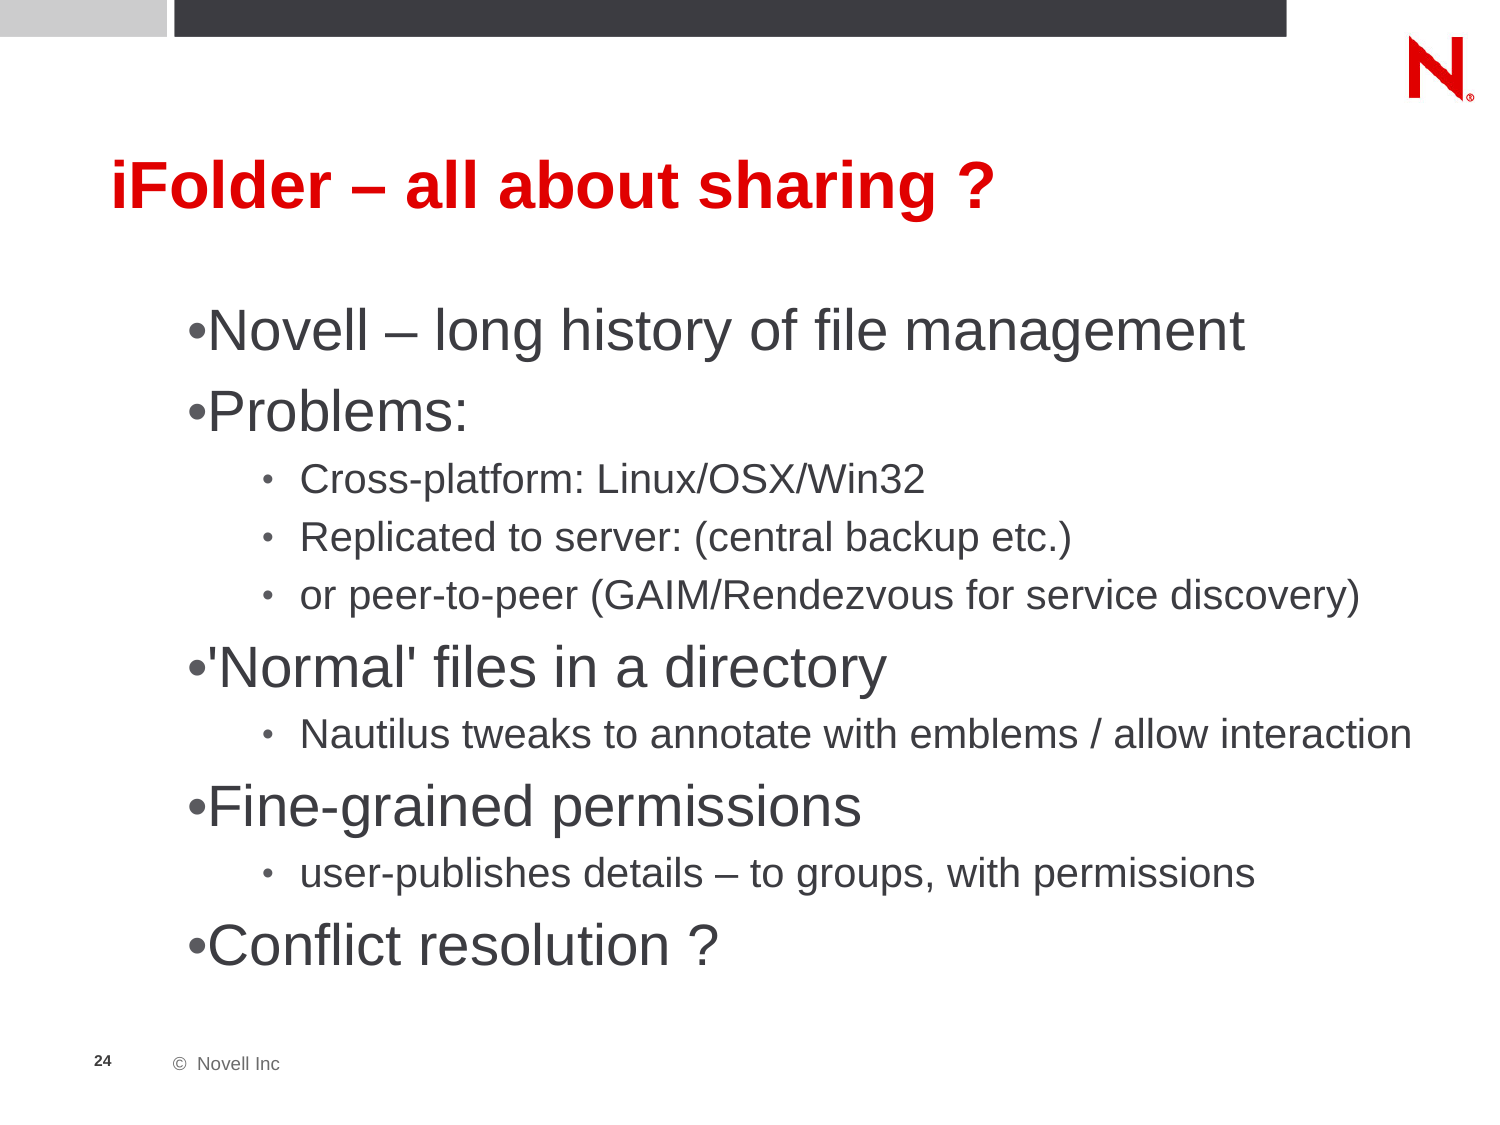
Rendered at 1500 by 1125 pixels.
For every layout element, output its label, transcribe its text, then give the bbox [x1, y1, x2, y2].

title iFolder – all about sharing ? [110, 93, 1391, 282]
list Novell – long history of file management Problems: Cross-platform: Linux/OSX/Win32 Replicated to server: (central backup etc.) or peer-to-peer (GAIM/Rendezvous for service discovery) 'Normal' files in a directory Nautilus tweaks to annotate with emblems / allow interaction Fine-grained permissions user-publishes details – to groups, with permissions Conflict resolution ? [187, 281, 1468, 1036]
picture [1404, 32, 1477, 105]
